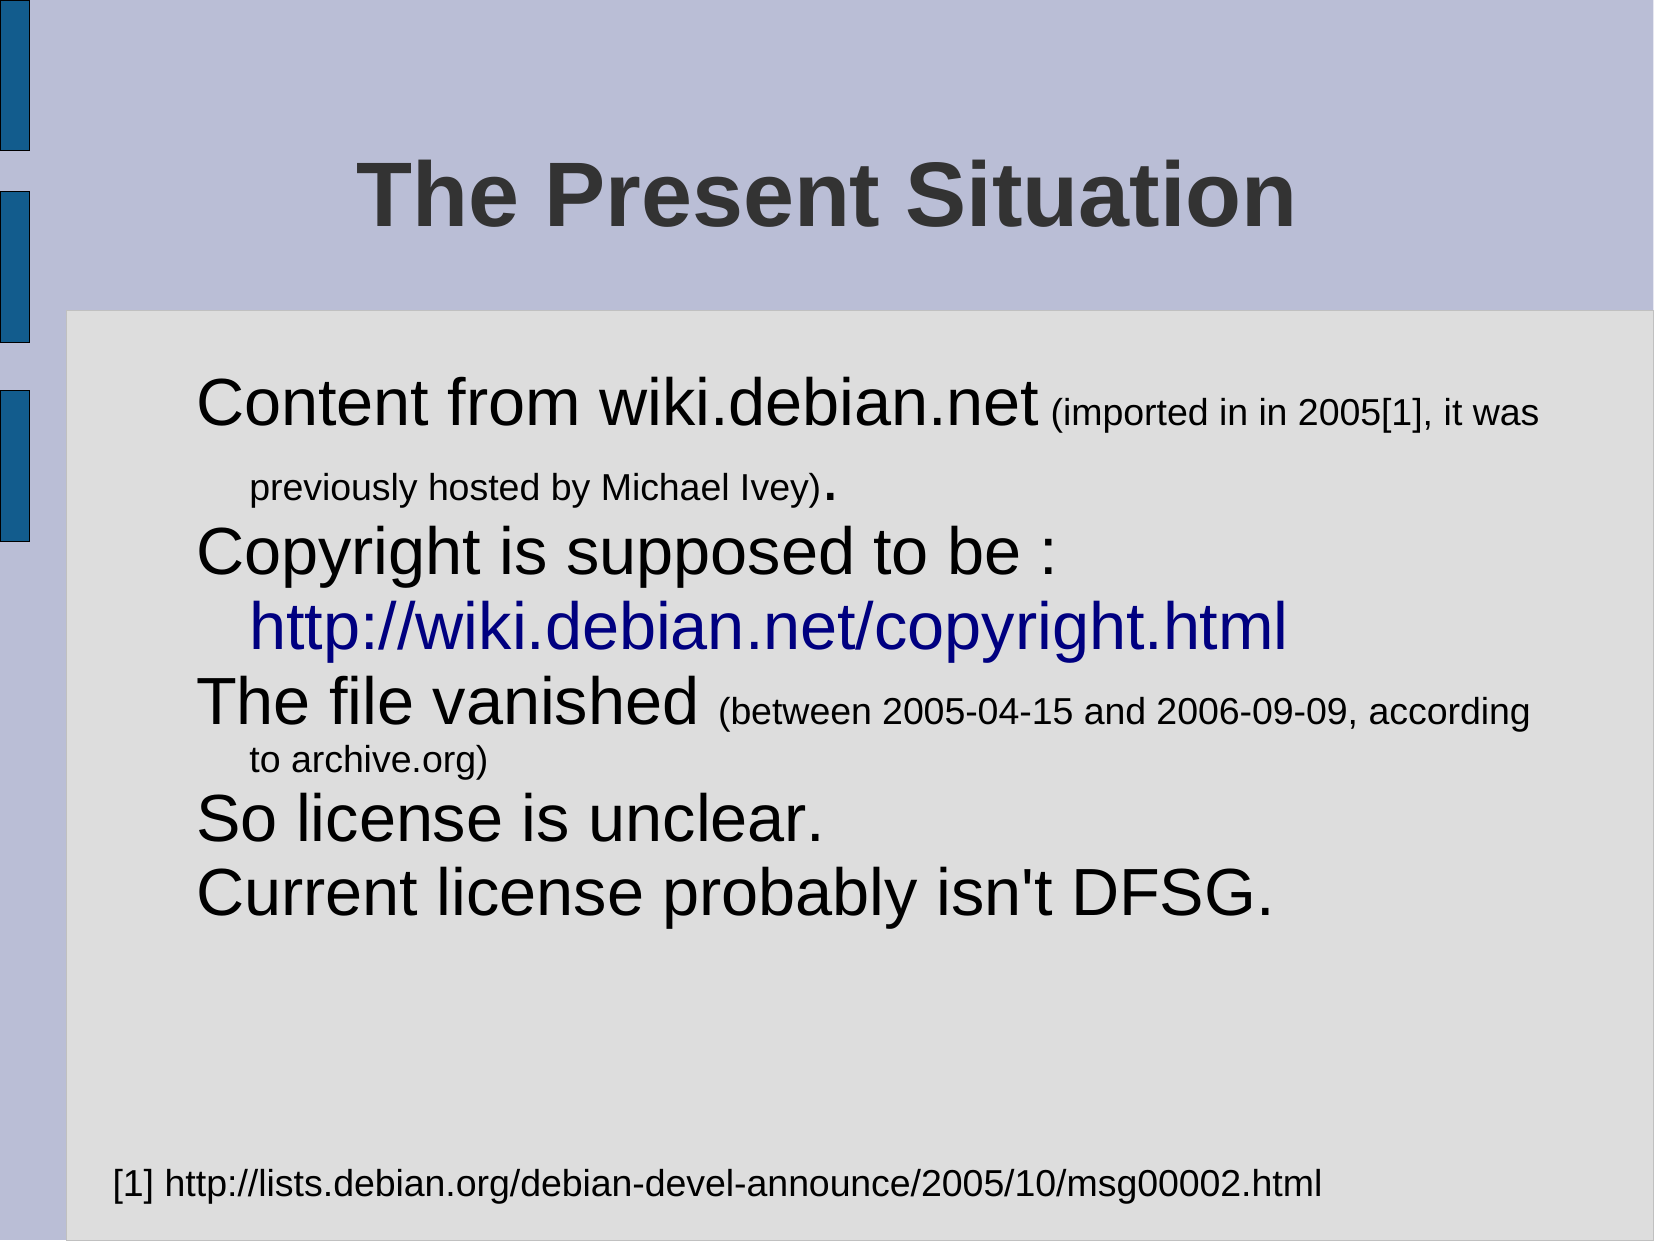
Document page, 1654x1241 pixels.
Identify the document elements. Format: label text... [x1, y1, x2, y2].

list Content from wiki.debian.net (imported in in 2005[1], it was previously hosted by Michael Ivey). Copyright is supposed to be : http://wiki.debian.net/copyright.html The file vanished (between 2005-04-15 and 2006-09-09, according to archive.org) So license is unclear. Current license probably isn't DFSG. [178, 364, 1570, 1147]
title The Present Situation [121, 91, 1534, 299]
text_box [1] http://lists.debian.org/debian-devel-announce/2005/10/msg00002.html [112, 1162, 1613, 1205]
